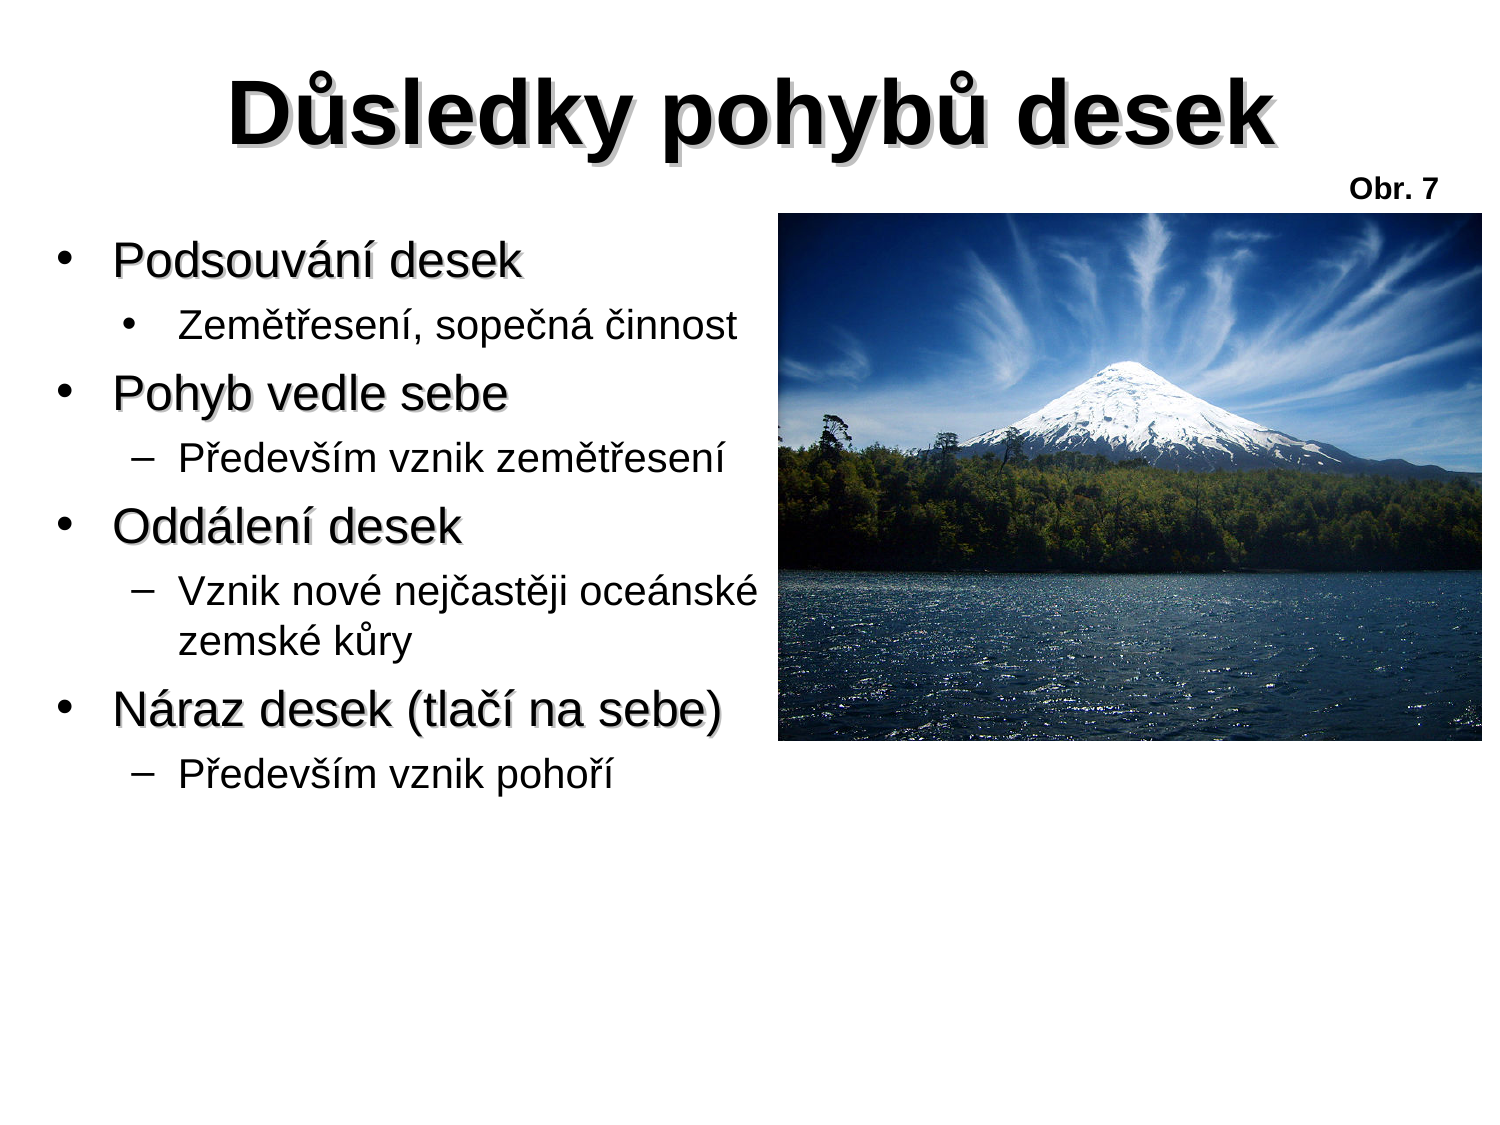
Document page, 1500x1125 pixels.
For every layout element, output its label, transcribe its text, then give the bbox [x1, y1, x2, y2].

list Podsouvání desek Zemětřesení, sopečná činnost Pohyb vedle sebe Především vznik zemětřesení Oddálení desek Vznik nové nejčastěji oceánské zemské kůry Náraz desek (tlačí na sebe) Především vznik pohoří [41, 220, 975, 953]
text_box Obr. 7 [1334, 160, 1466, 213]
title Důsledky pohybů desek [76, 42, 1427, 173]
picture [778, 213, 1482, 741]
